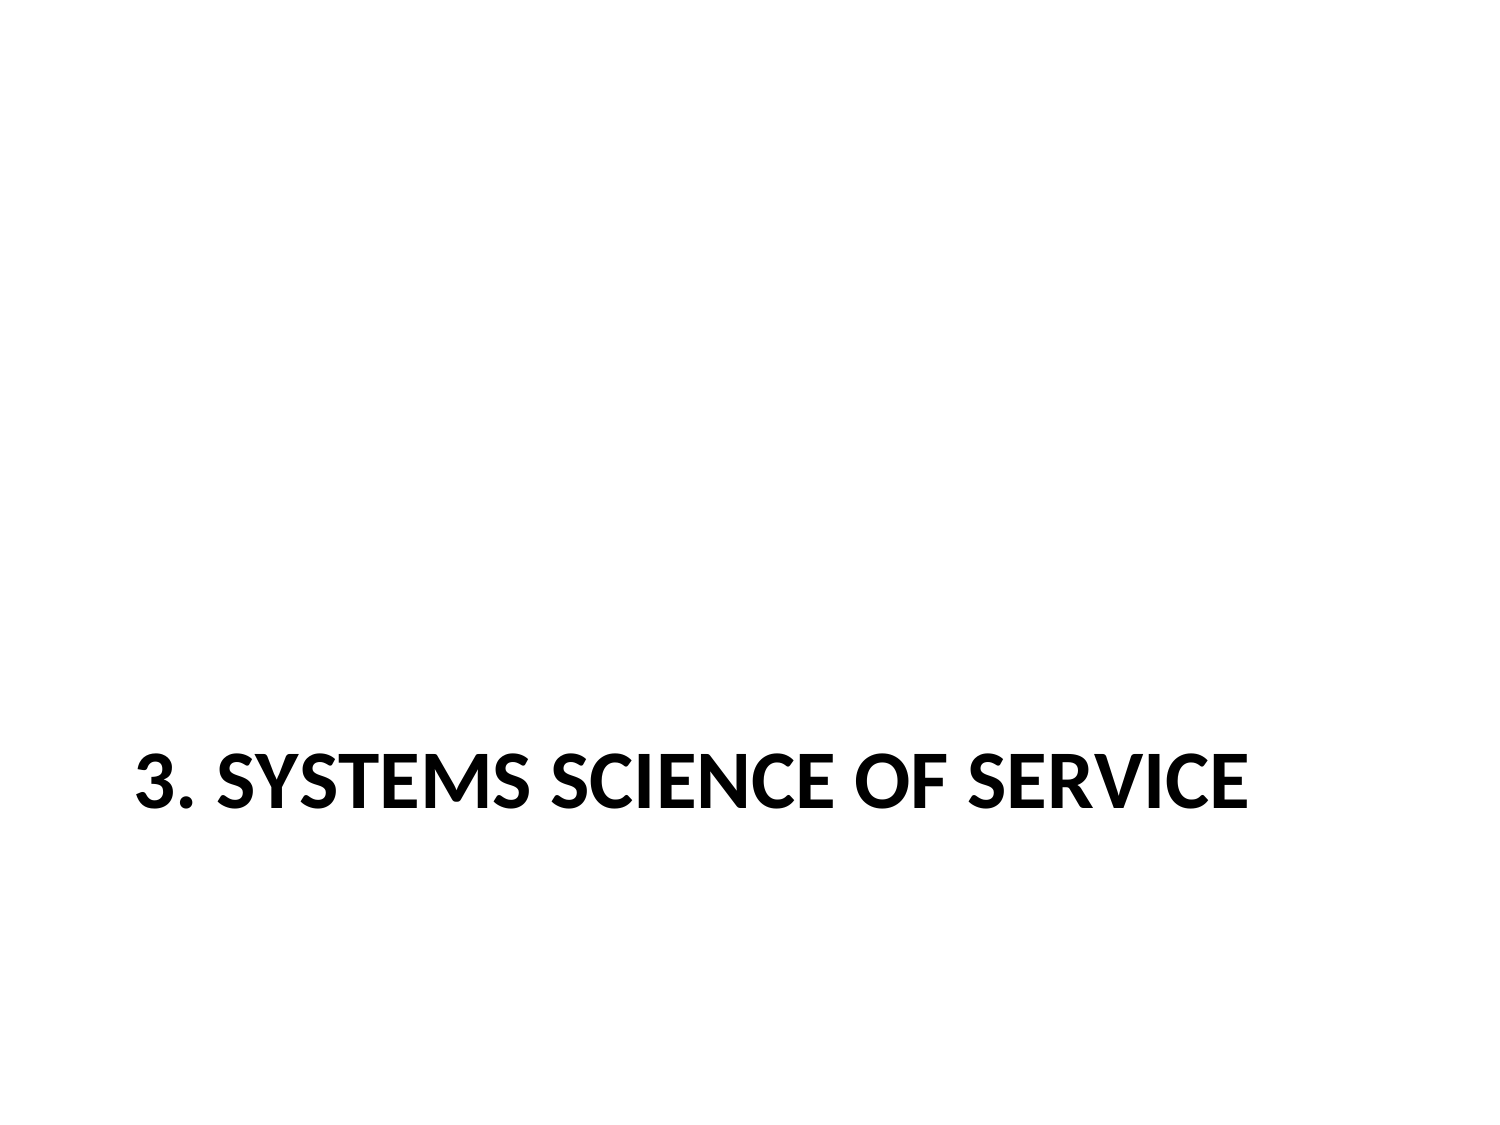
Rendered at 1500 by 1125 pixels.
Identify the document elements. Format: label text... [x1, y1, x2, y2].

title 3. SYSTEMS SCIENCE OF SERVICE [118, 722, 1394, 947]
